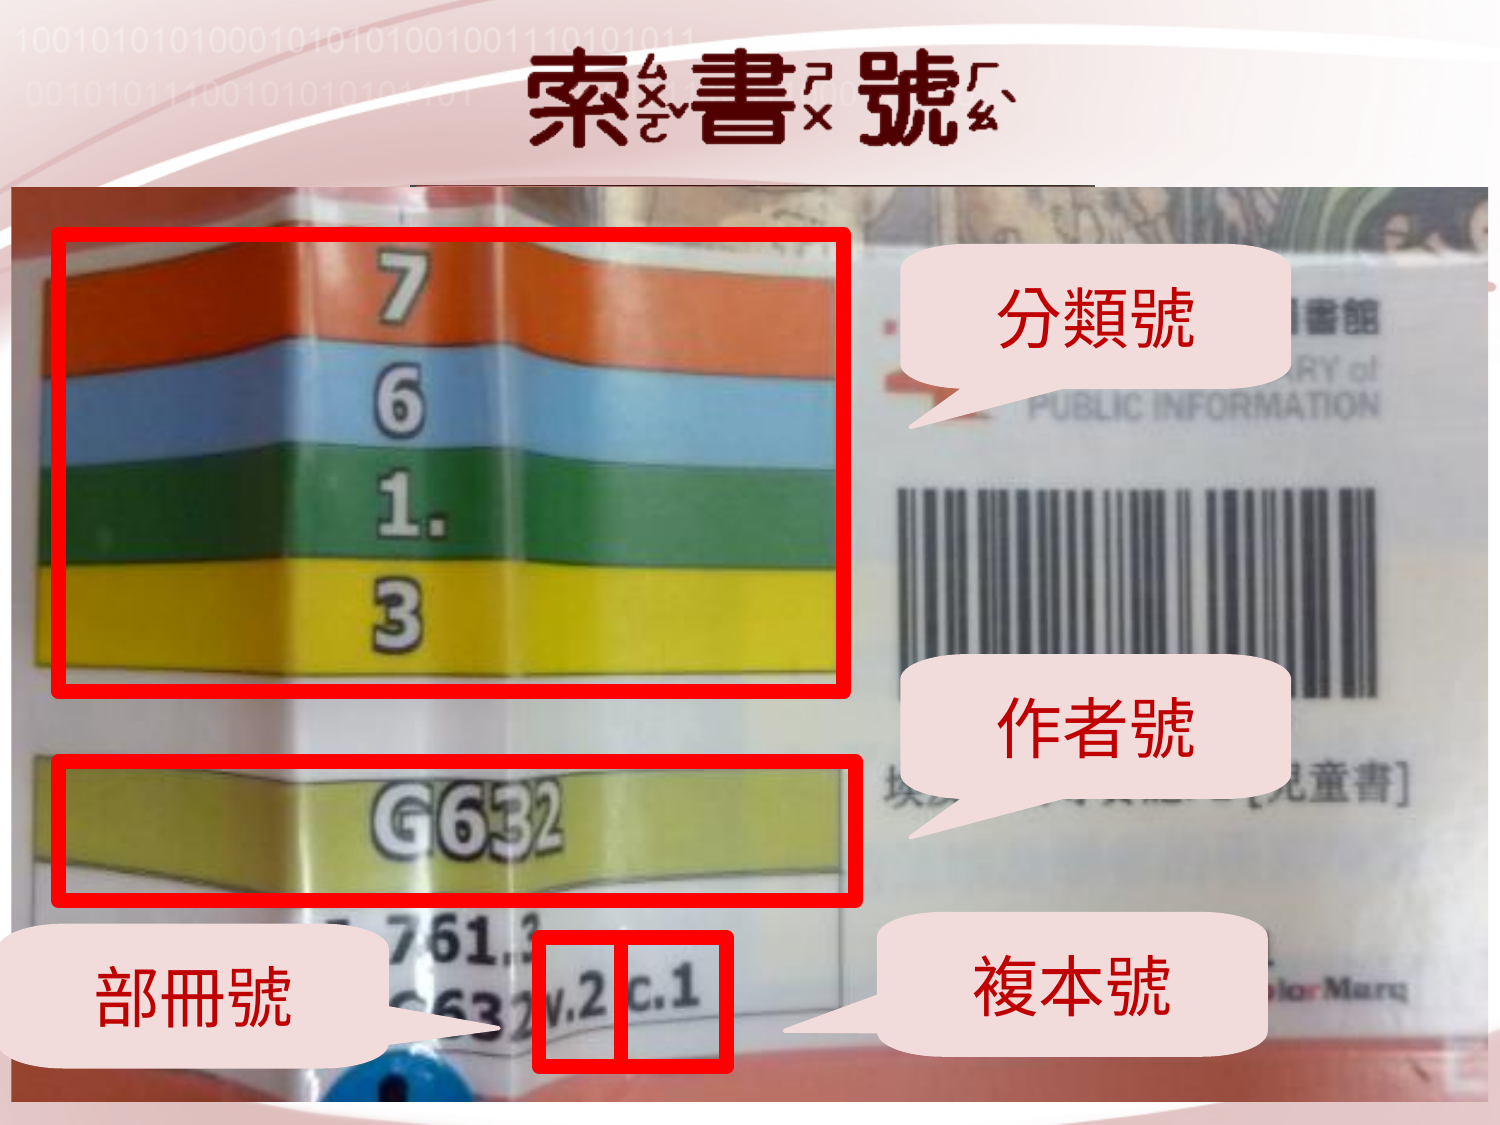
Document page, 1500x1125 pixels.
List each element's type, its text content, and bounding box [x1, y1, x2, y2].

text_box 作者號 [902, 656, 1290, 838]
text_box 複本號 [784, 913, 1266, 1055]
text_box 部冊號 [0, 925, 499, 1067]
text_box 分類號 [902, 246, 1290, 428]
picture [11, 185, 1489, 1102]
picture [457, 0, 1087, 165]
